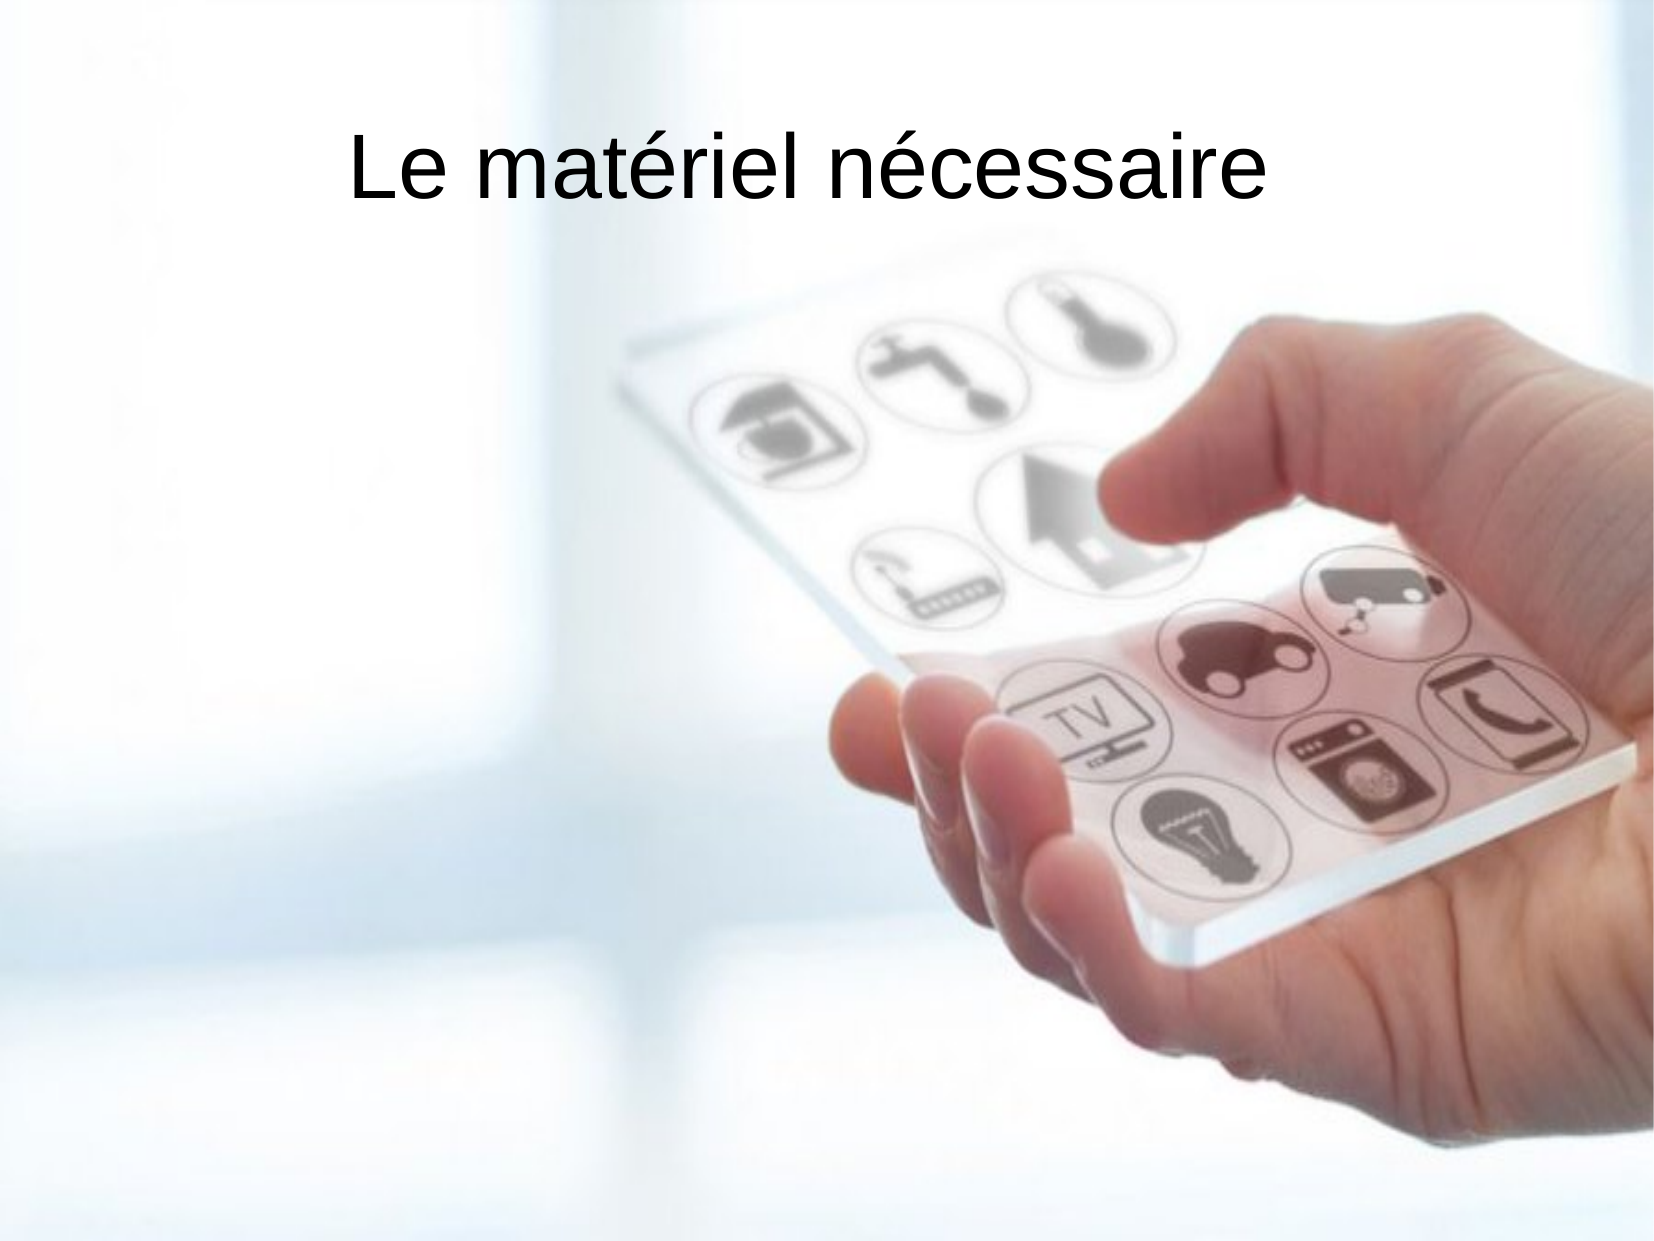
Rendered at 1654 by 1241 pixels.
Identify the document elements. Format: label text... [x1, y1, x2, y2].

picture [0, 0, 1654, 1241]
title Le matériel nécessaire [82, 49, 1536, 284]
